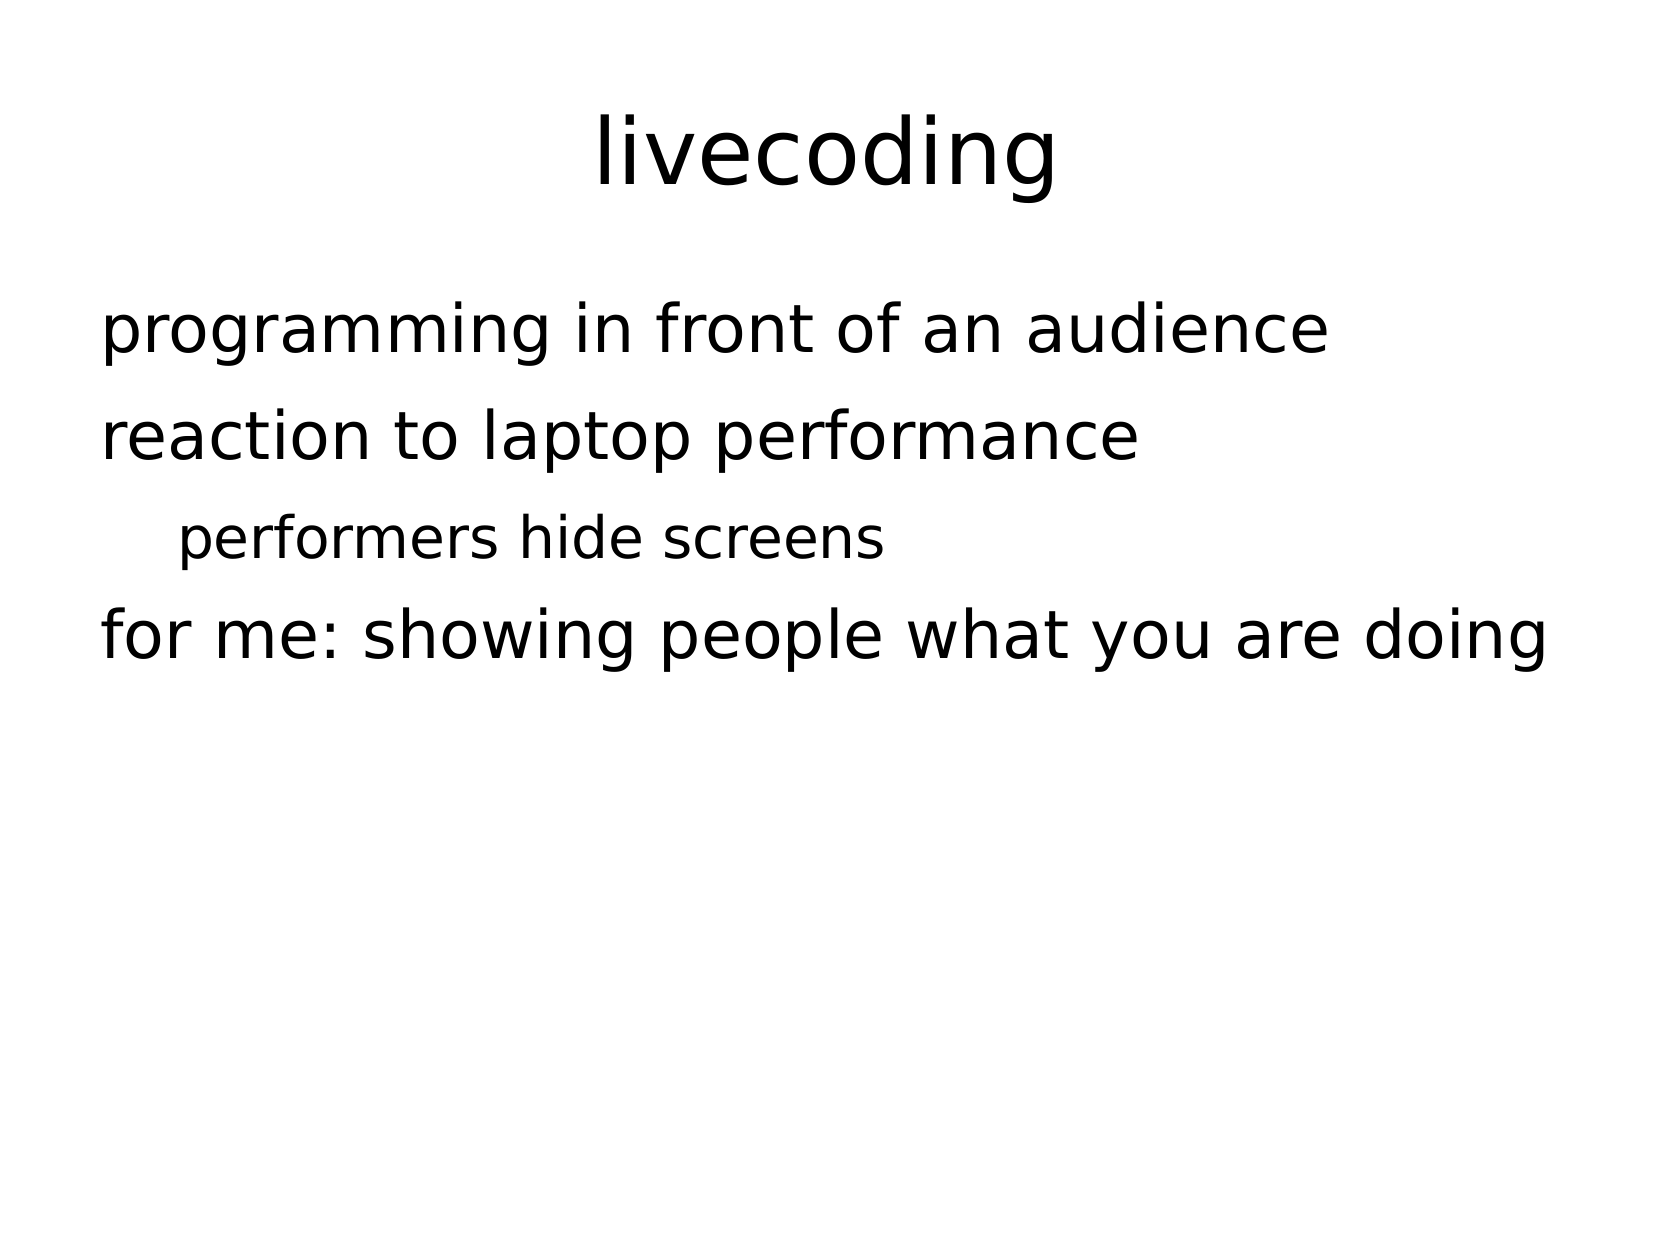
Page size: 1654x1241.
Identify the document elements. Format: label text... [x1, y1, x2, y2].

title livecoding [82, 56, 1571, 250]
list programming in front of an audience reaction to laptop performance performers hide screens for me: showing people what you are doing [82, 290, 1571, 1094]
